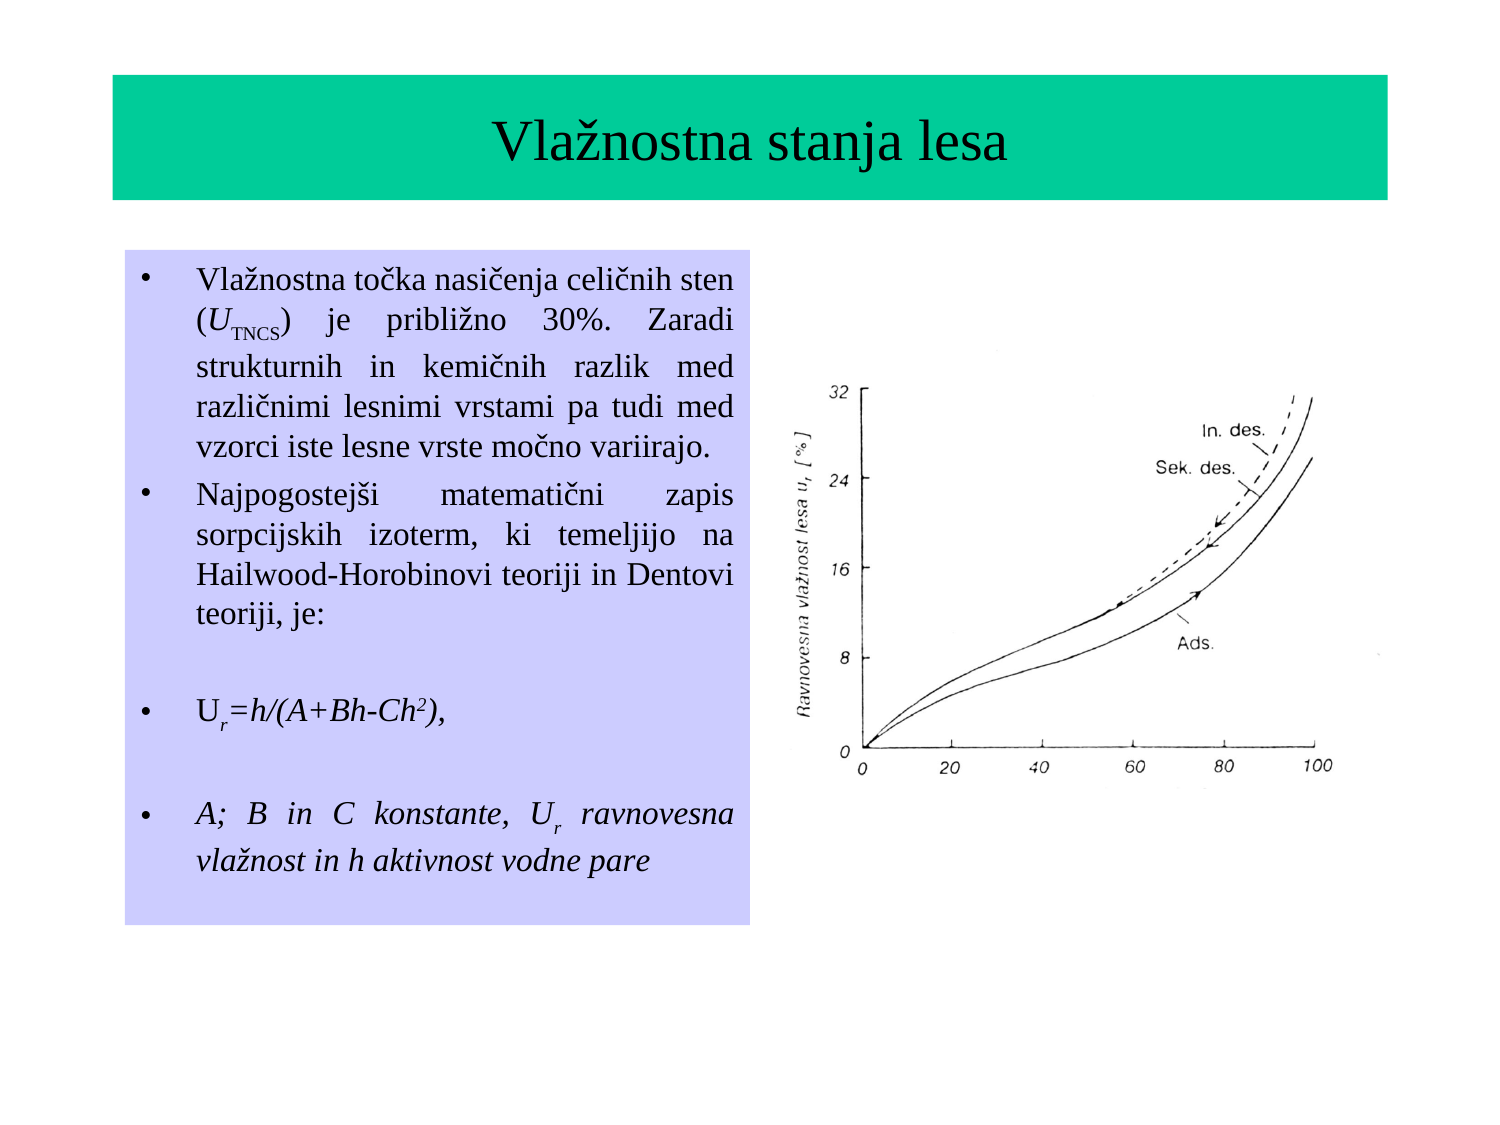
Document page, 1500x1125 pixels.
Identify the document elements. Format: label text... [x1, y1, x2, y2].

list Vlažnostna točka nasičenja celičnih sten (UTNCS) je približno 30%. Zaradi strukturnih in kemičnih razlik med različnimi lesnimi vrstami pa tudi med vzorci iste lesne vrste močno variirajo. Najpogostejši matematični zapis sorpcijskih izoterm, ki temeljijo na Hailwood-Horobinovi teoriji in Dentovi teoriji, je: Ur=h/(A+Bh-Ch2), A; B in C konstante, Ur ravnovesna vlažnost in h aktivnost vodne pare [124, 249, 750, 926]
title Vlažnostna stanja lesa [112, 74, 1388, 201]
text_box [762, 350, 1388, 790]
